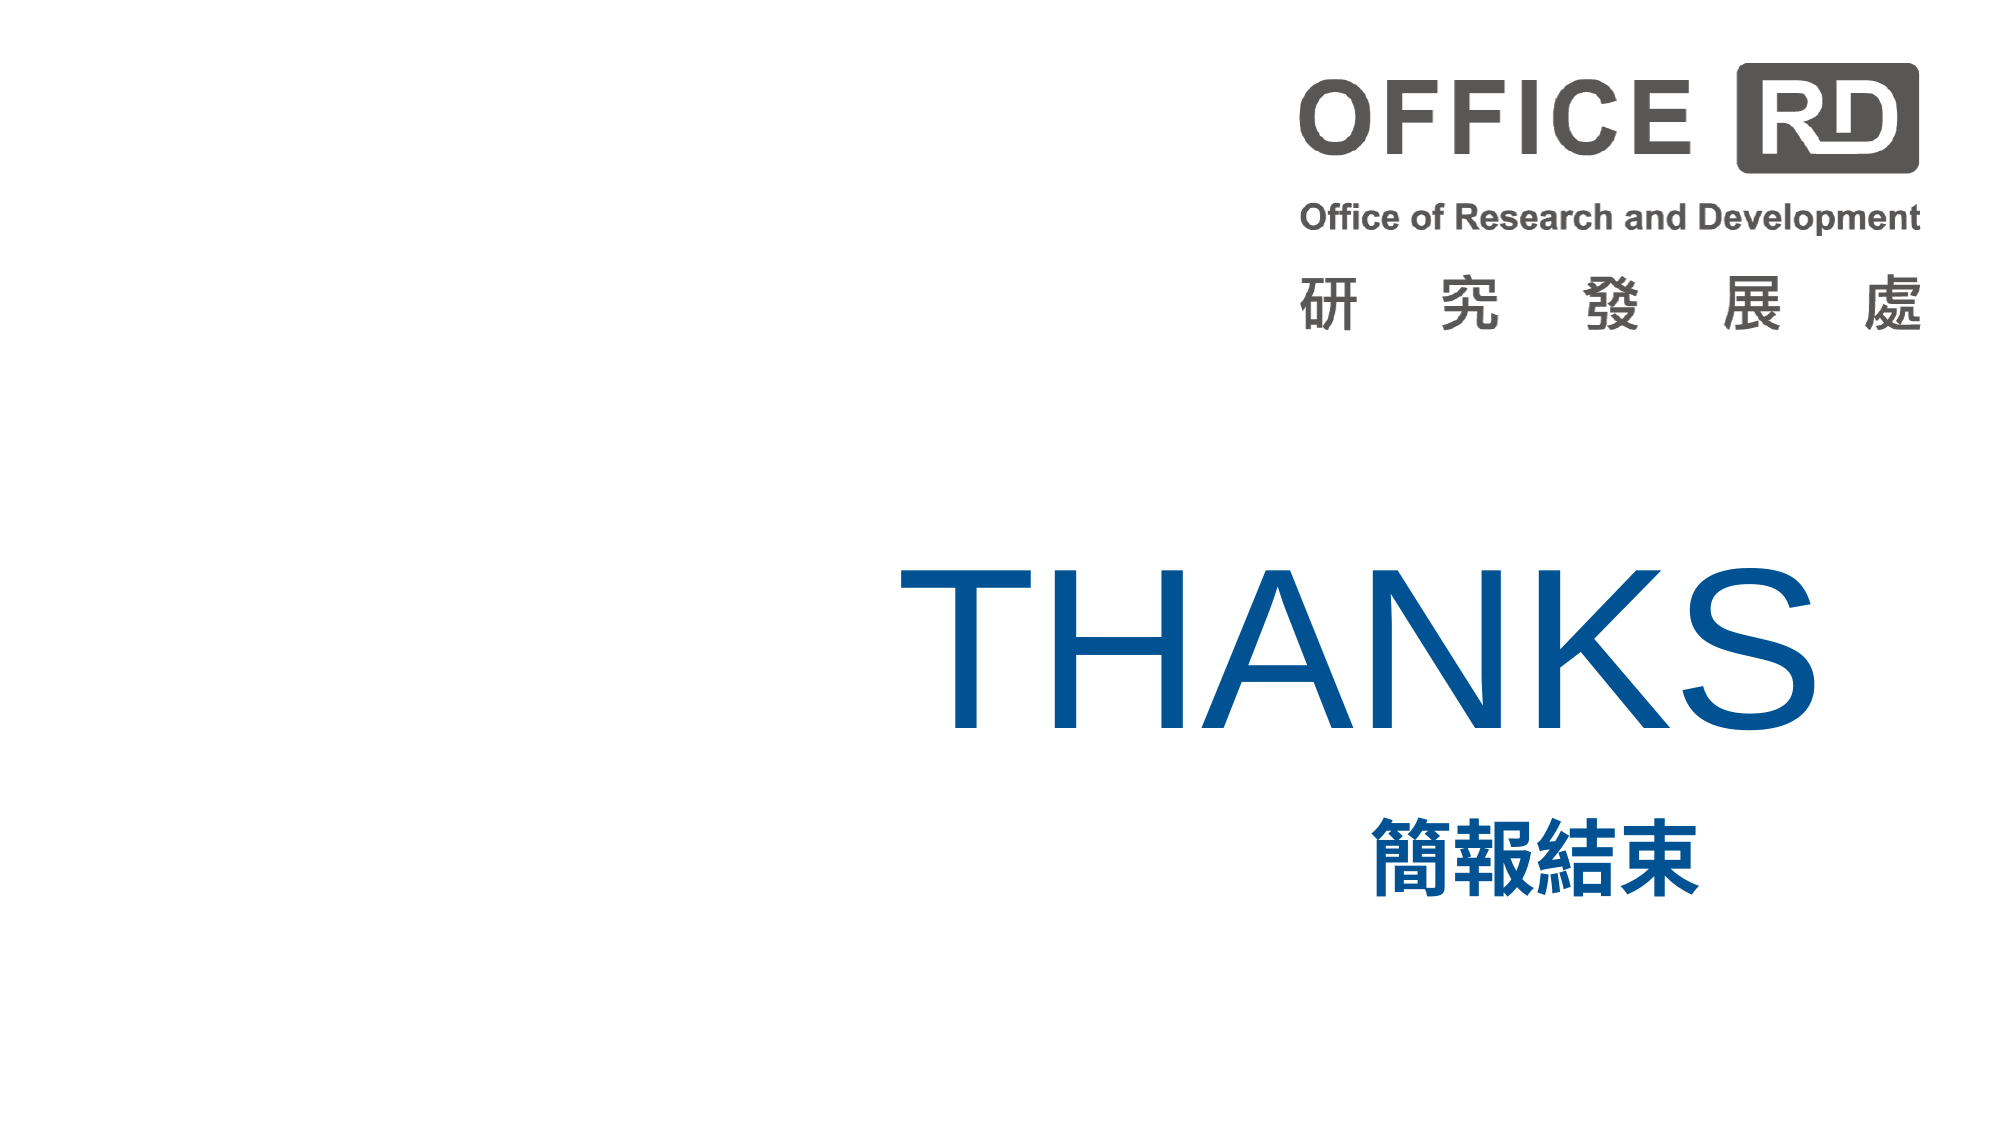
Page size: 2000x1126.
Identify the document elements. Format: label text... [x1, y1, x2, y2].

text_box 簡報結束 [1354, 798, 1756, 915]
text_box THANKS [881, 491, 1910, 785]
picture [1236, 42, 1966, 363]
